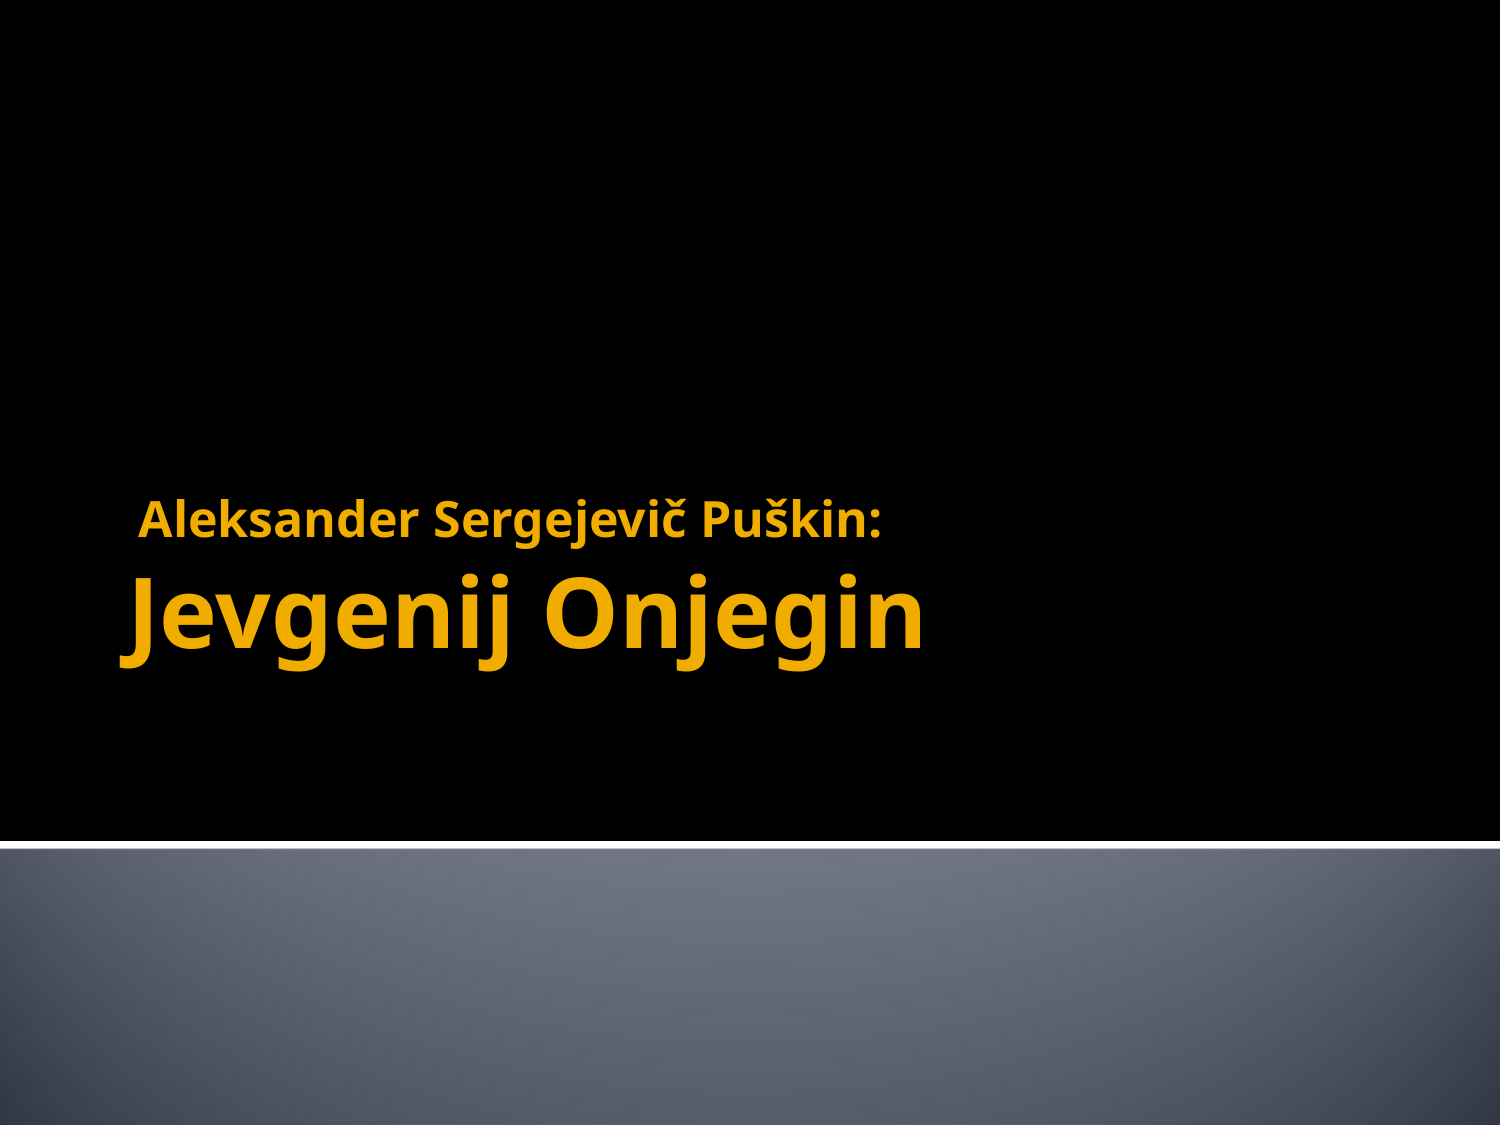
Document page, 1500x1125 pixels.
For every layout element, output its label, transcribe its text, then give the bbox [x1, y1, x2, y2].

text_box Aleksander Sergejevič Puškin: [123, 479, 1010, 555]
title Jevgenij Onjegin [112, 550, 1438, 825]
picture [0, 849, 1500, 1125]
